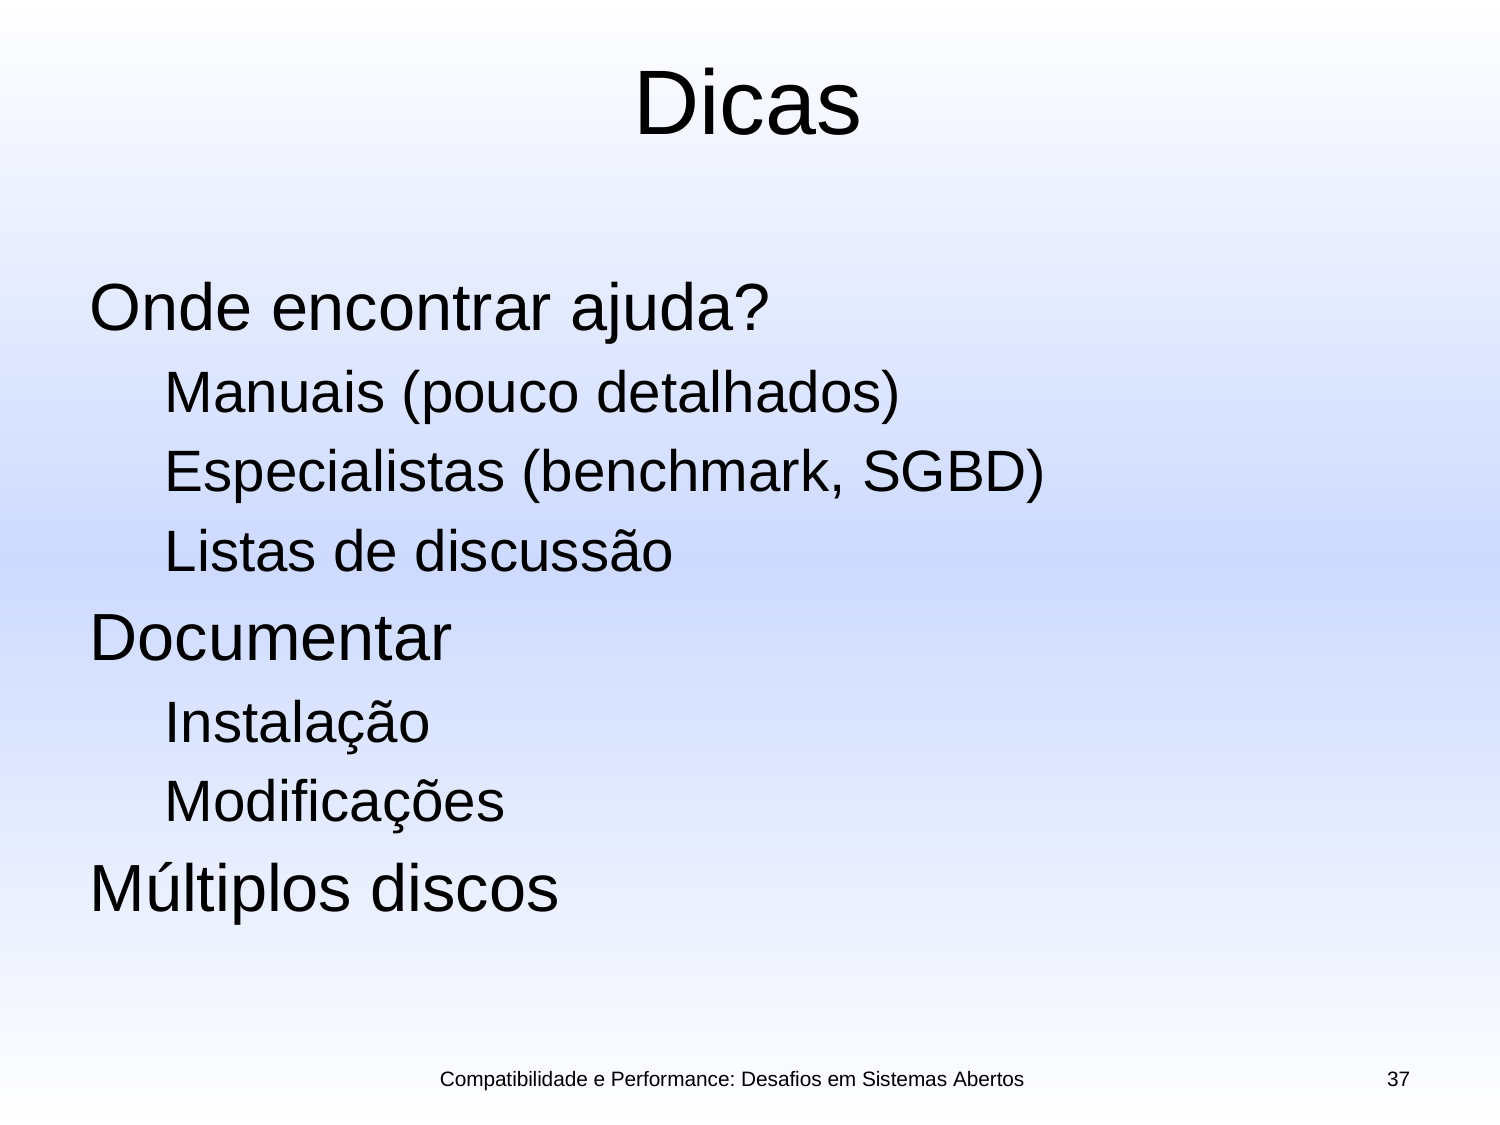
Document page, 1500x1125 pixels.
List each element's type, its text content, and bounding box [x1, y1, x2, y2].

list Onde encontrar ajuda? Manuais (pouco detalhados) Especialistas (benchmark, SGBD) Listas de discussão Documentar Instalação Modificações Múltiplos discos [75, 262, 1426, 1006]
title Dicas [15, 8, 1482, 197]
